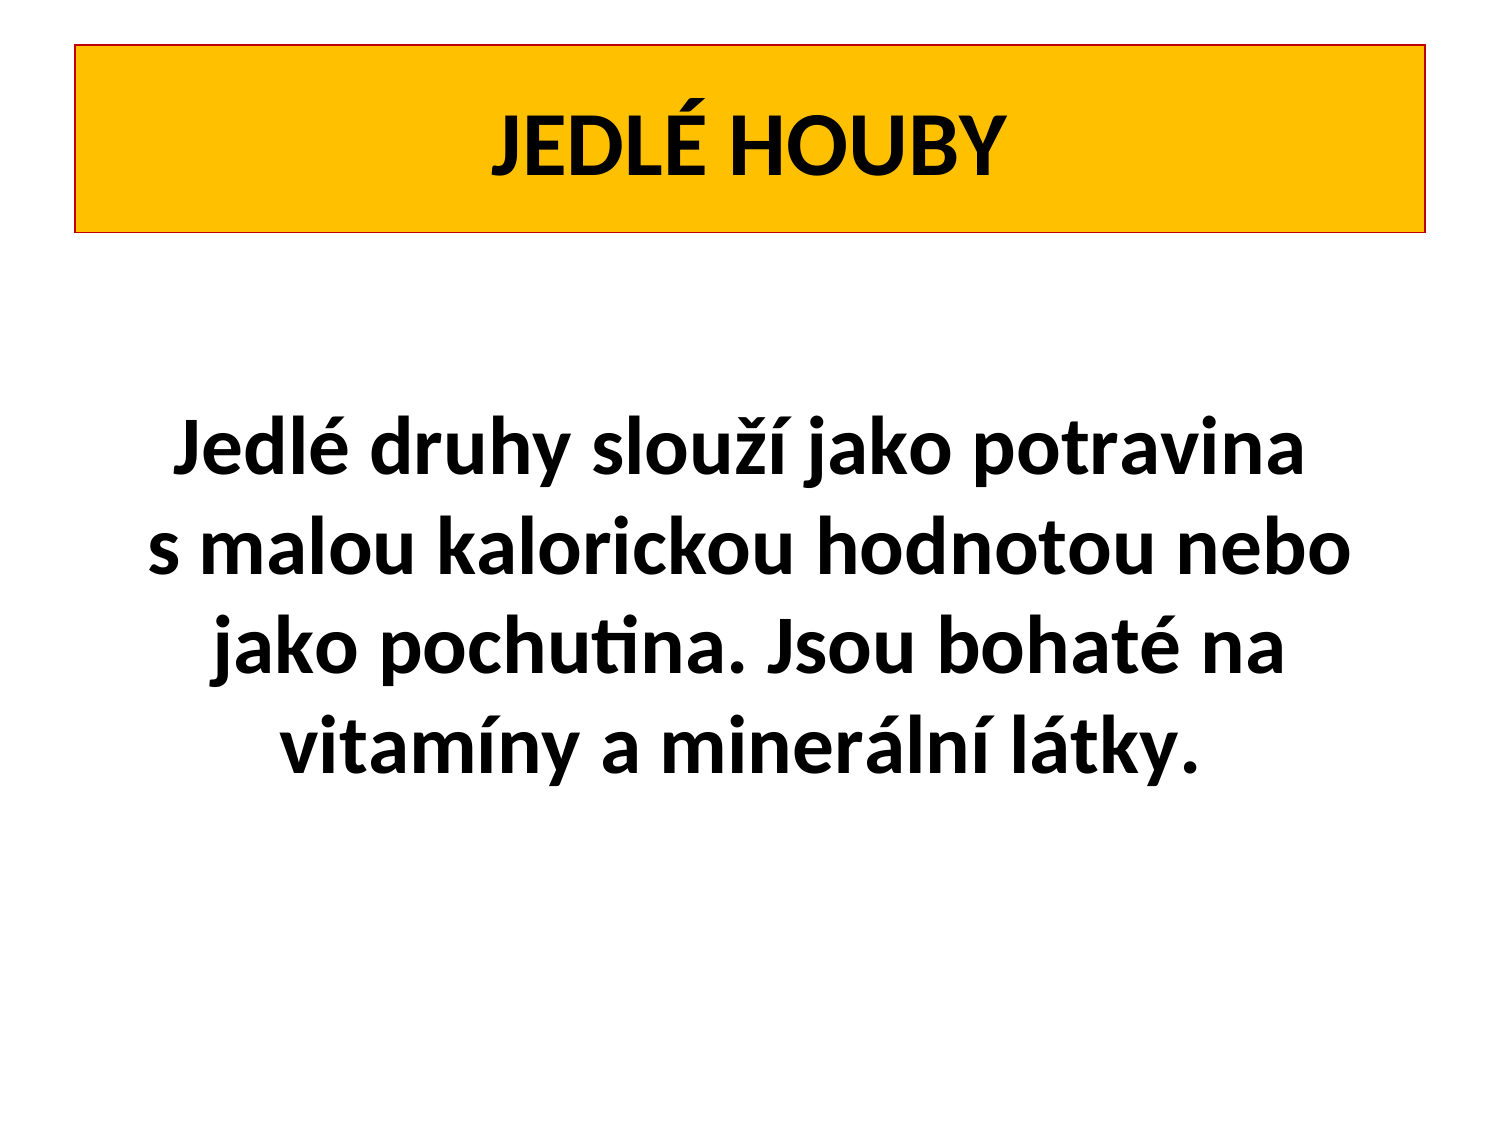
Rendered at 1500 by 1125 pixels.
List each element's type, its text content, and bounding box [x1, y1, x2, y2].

list Jedlé druhy slouží jako potravina s malou kalorickou hodnotou nebo jako pochutina. Jsou bohaté na vitamíny a minerální látky. [75, 262, 1426, 1005]
title JEDLÉ HOUBY [75, 45, 1426, 233]
